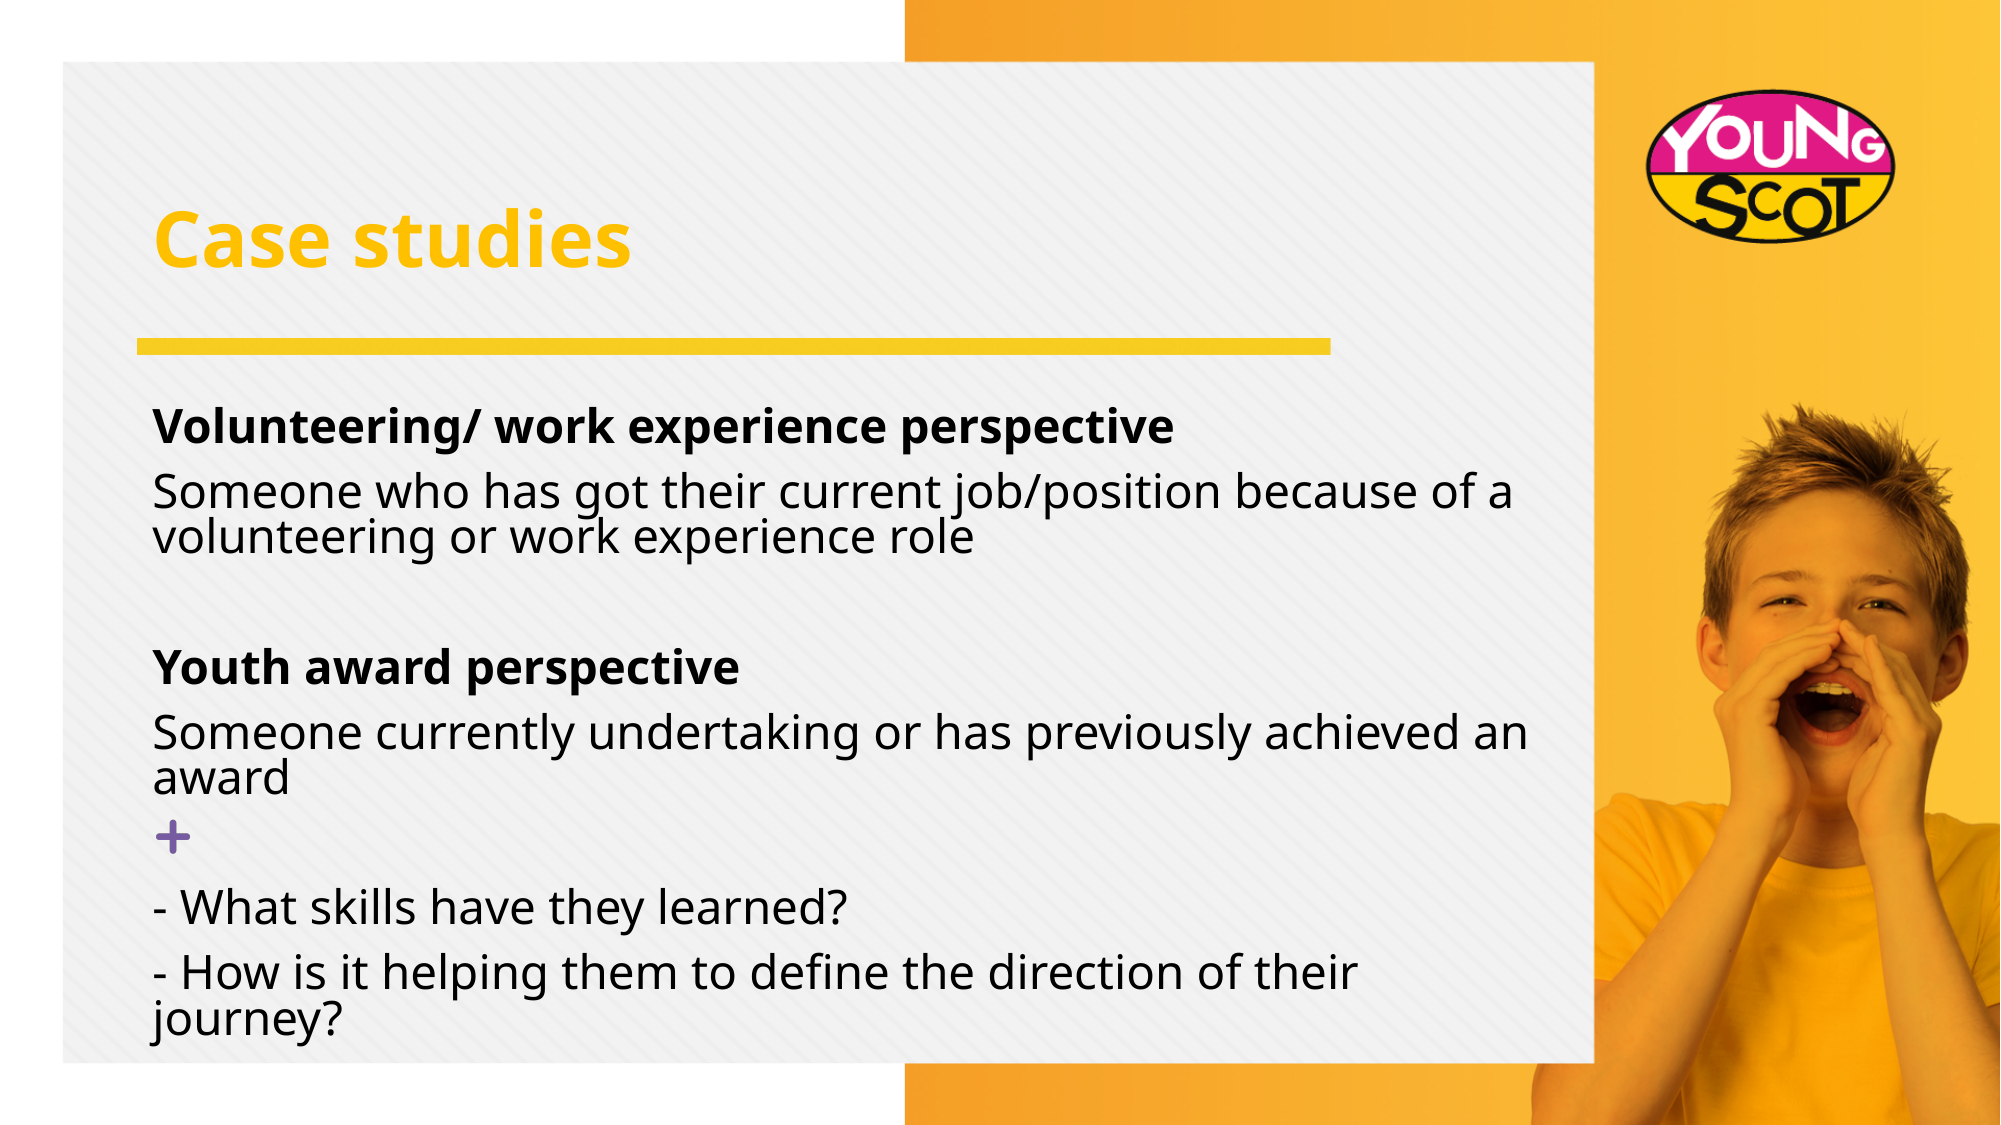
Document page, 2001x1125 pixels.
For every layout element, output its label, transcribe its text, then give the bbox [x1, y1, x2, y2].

list Volunteering/ work experience perspective Someone who has got their current job/position because of a volunteering or work experience role Youth award perspective Someone currently undertaking or has previously achieved an award - What skills have they learned? - How is it helping them to define the direction of their journey? [137, 399, 1553, 1056]
title Case studies [137, 182, 1327, 399]
